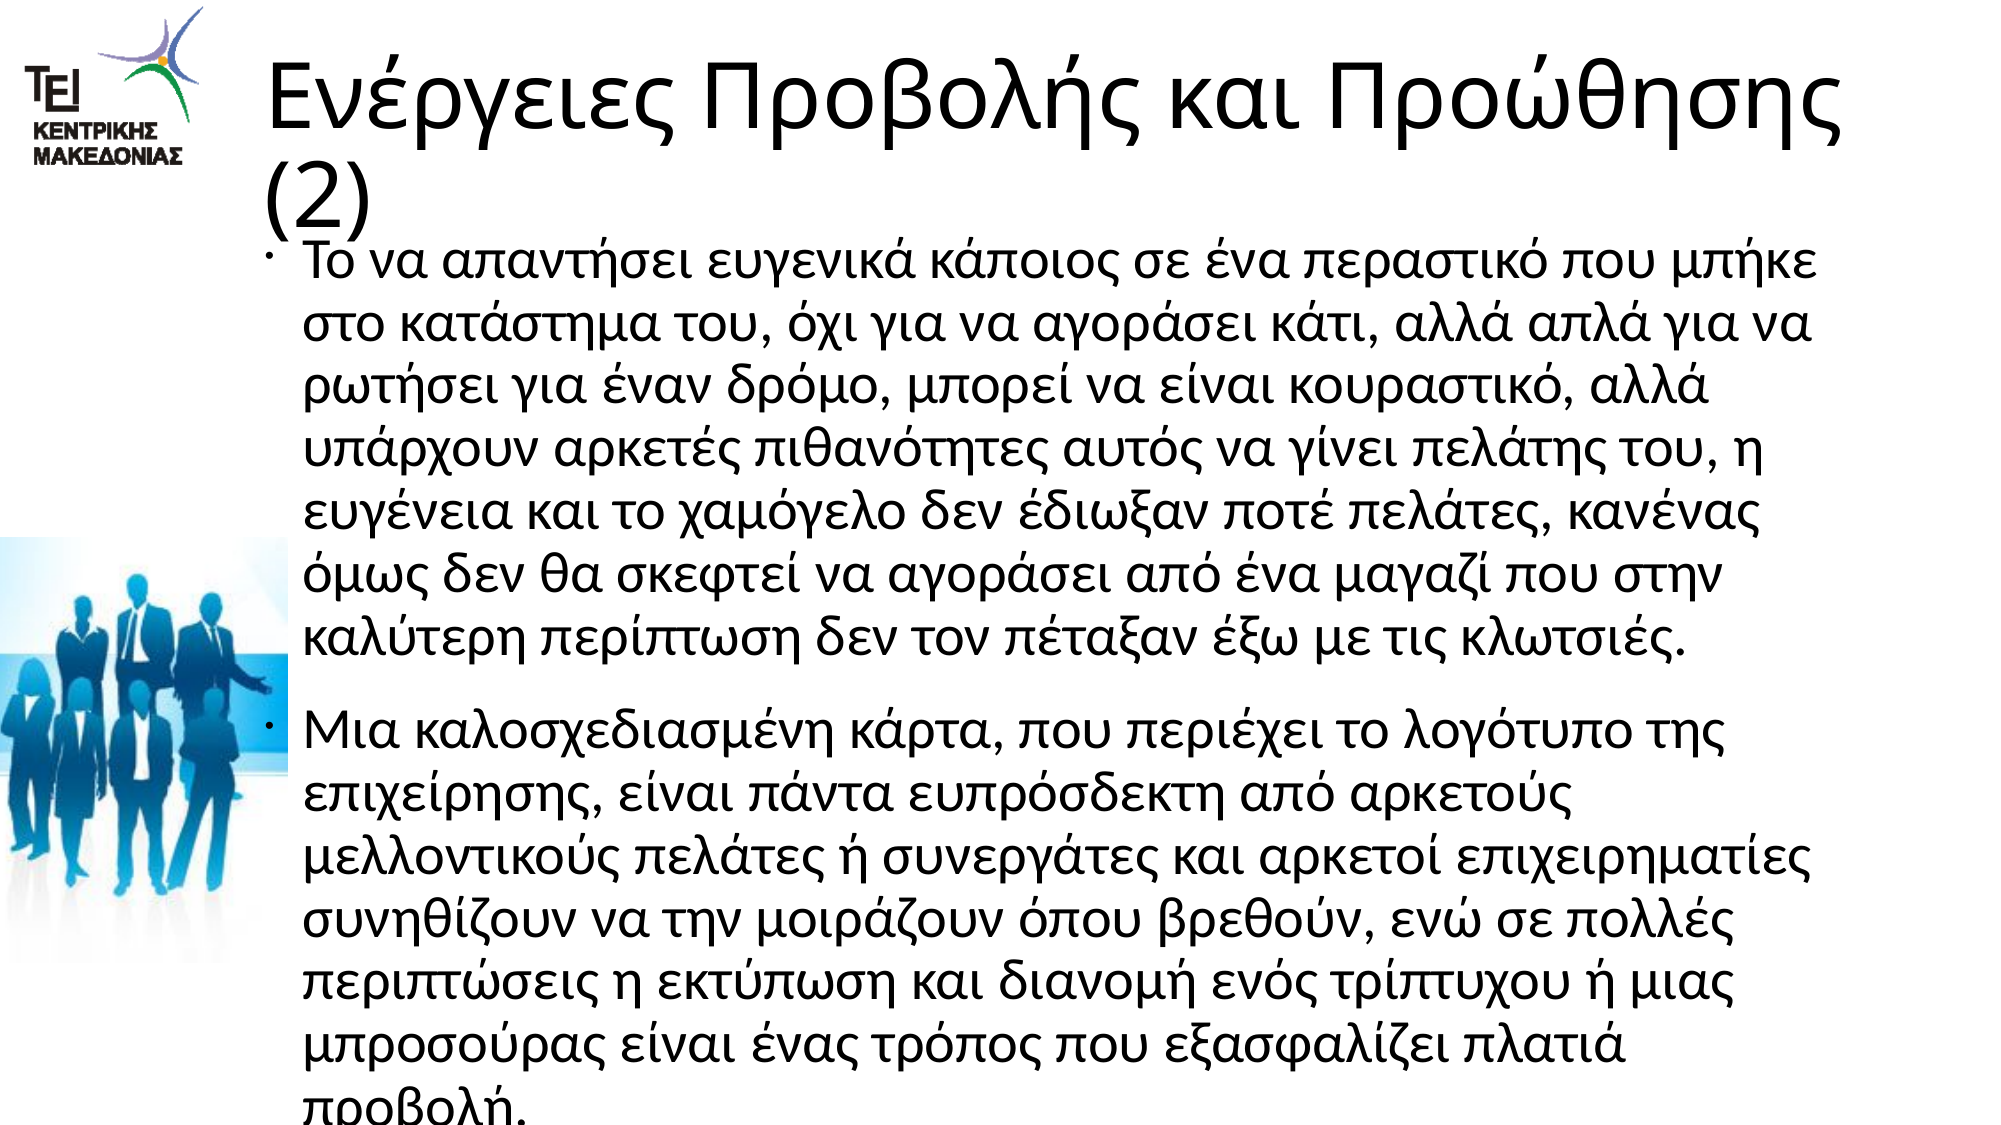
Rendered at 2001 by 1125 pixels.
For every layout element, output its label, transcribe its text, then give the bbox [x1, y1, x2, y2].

picture [0, 0, 135, 169]
list Το να απαντήσει ευγενικά κάποιος σε ένα περαστικό που μπήκε στο κατάστημα του, όχι για να αγοράσει κάτι, αλλά απλά για να ρωτήσει για έναν δρόμο, μπορεί να είναι κουραστικό, αλλά υπάρχουν αρκετές πιθανότητες αυτός να γίνει πελάτης του, η ευγένεια και το χαμόγελο δεν έδιωξαν ποτέ πελάτες, κανένας όμως δεν θα σκεφτεί να αγοράσει από ένα μαγαζί που στην καλύτερη περίπτωση δεν τον πέταξαν έξω με τις κλωτσιές. Μια καλοσχεδιασμένη κάρτα, που περιέχει το λογότυπο της επιχείρησης, είναι πάντα ευπρόσδεκτη από αρκετούς μελλοντικούς πελάτες ή συνεργάτες και αρκετοί επιχειρηματίες συνηθίζουν να την μοιράζουν όπου βρεθούν, ενώ σε πολλές περιπτώσεις η εκτύπωση και διανομή ενός τρίπτυχου ή μιας μπροσούρας είναι ένας τρόπος που εξασφαλίζει πλατιά προβολή. Εξίσου αποδοτική είναι και η προβολή μέσω ειδικών καταλόγων, όπως ο Χρυσός Οδηγός, ή ειδικά κλαδικά έντυπα, ενώ μια προβολή μέσω του ΙΝΤΕΡΝΕΤ, που συνδυάζεται με μια e-mail διεύθυνση, ή κατάστημε eshop που δεν στοιχίζει τόσο ακριβά, όσο αρκετοί φαντάζονται, δίνει ακόμα ένα αυξημένο κύρος και ανεβάζει την επιχείρηση μας στα μάτια των καταναλωτών. [249, 220, 1863, 994]
title Ενέργειες Προβολής και Προώθησης (2) [249, 41, 1863, 192]
picture [0, 537, 249, 963]
